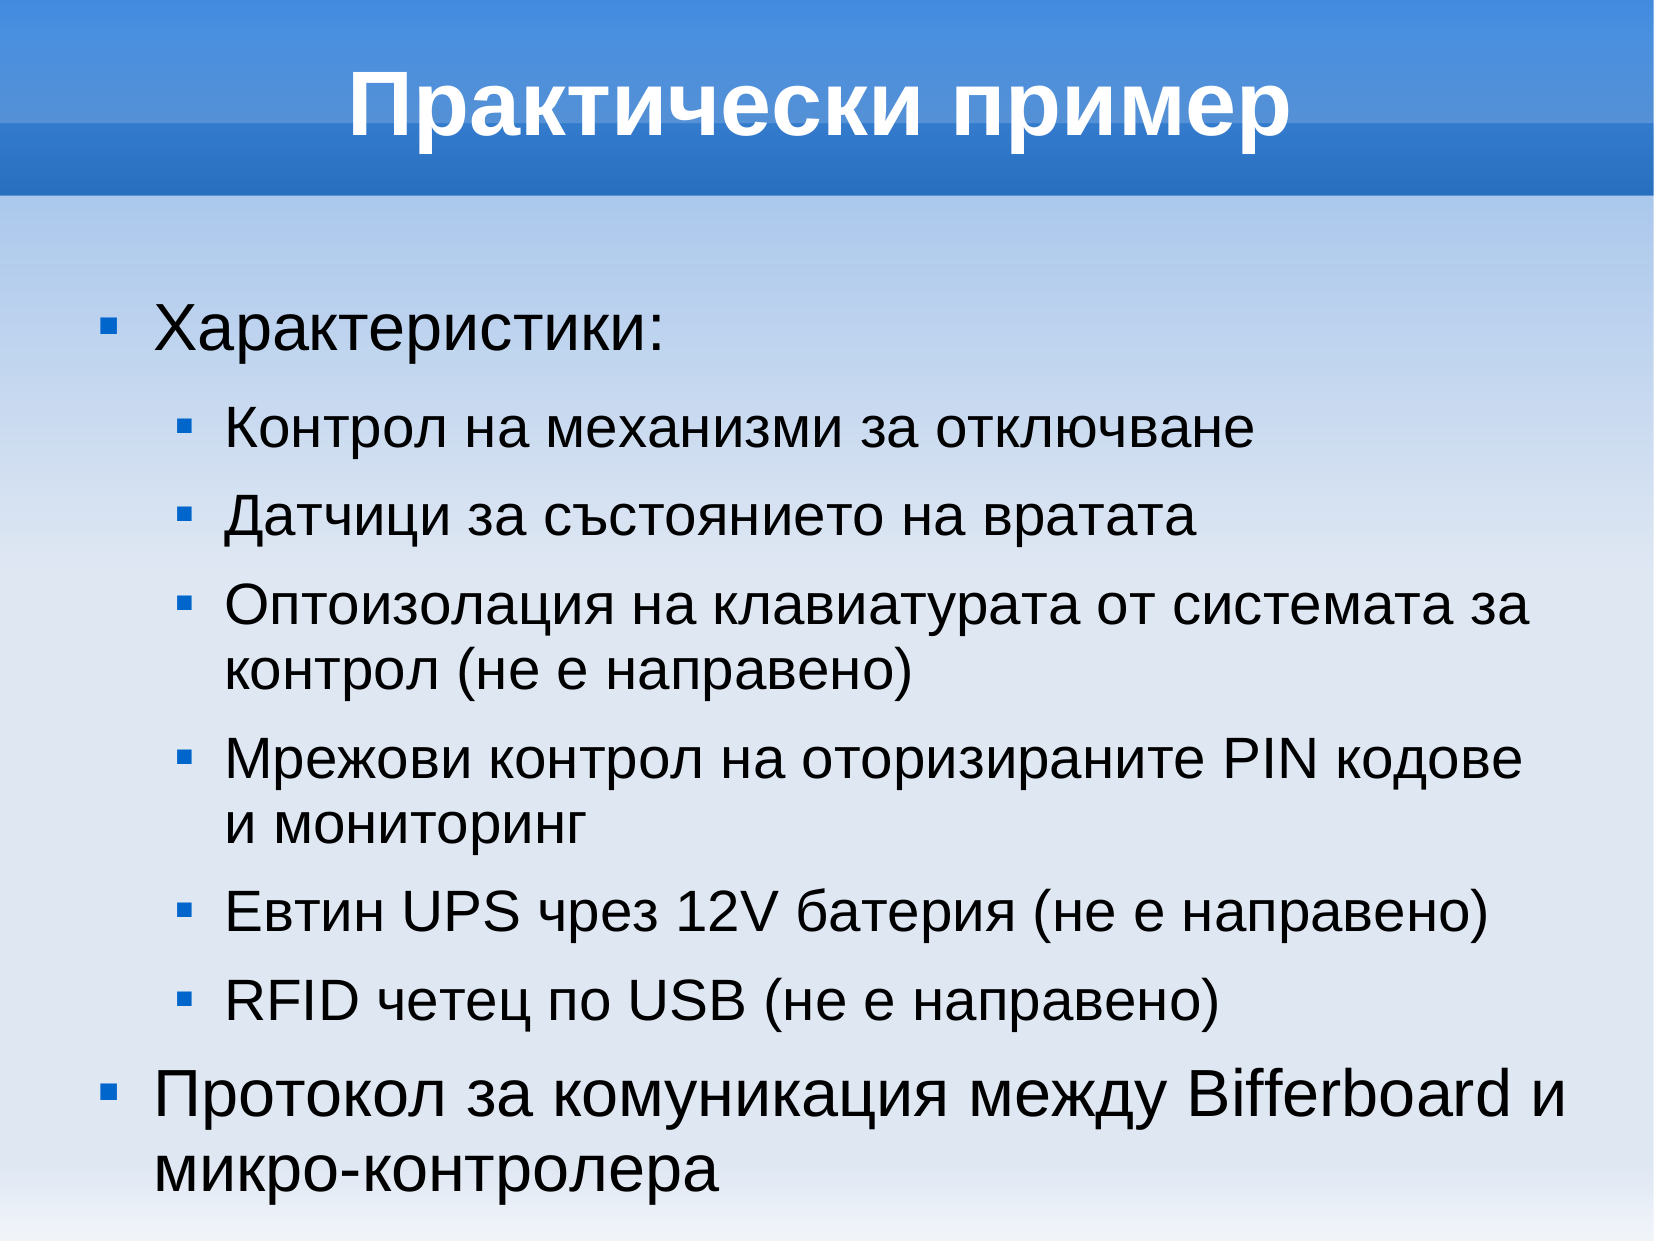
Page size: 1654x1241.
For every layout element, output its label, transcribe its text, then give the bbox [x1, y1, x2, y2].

title Практически пример [76, 7, 1565, 200]
list Характеристики: Контрол на механизми за отключване Датчици за състоянието на вратата Оптоизолация на клавиатурата от системата за контрол (не е направено) Мрежови контрол на оторизираните PIN кодове и мониторинг Евтин UPS чрез 12V батерия (не е направено) RFID четец по USB (не е направено) Протокол за комуникация между Bifferboard и микро-контролера [82, 290, 1571, 1206]
picture [0, 0, 1654, 1241]
